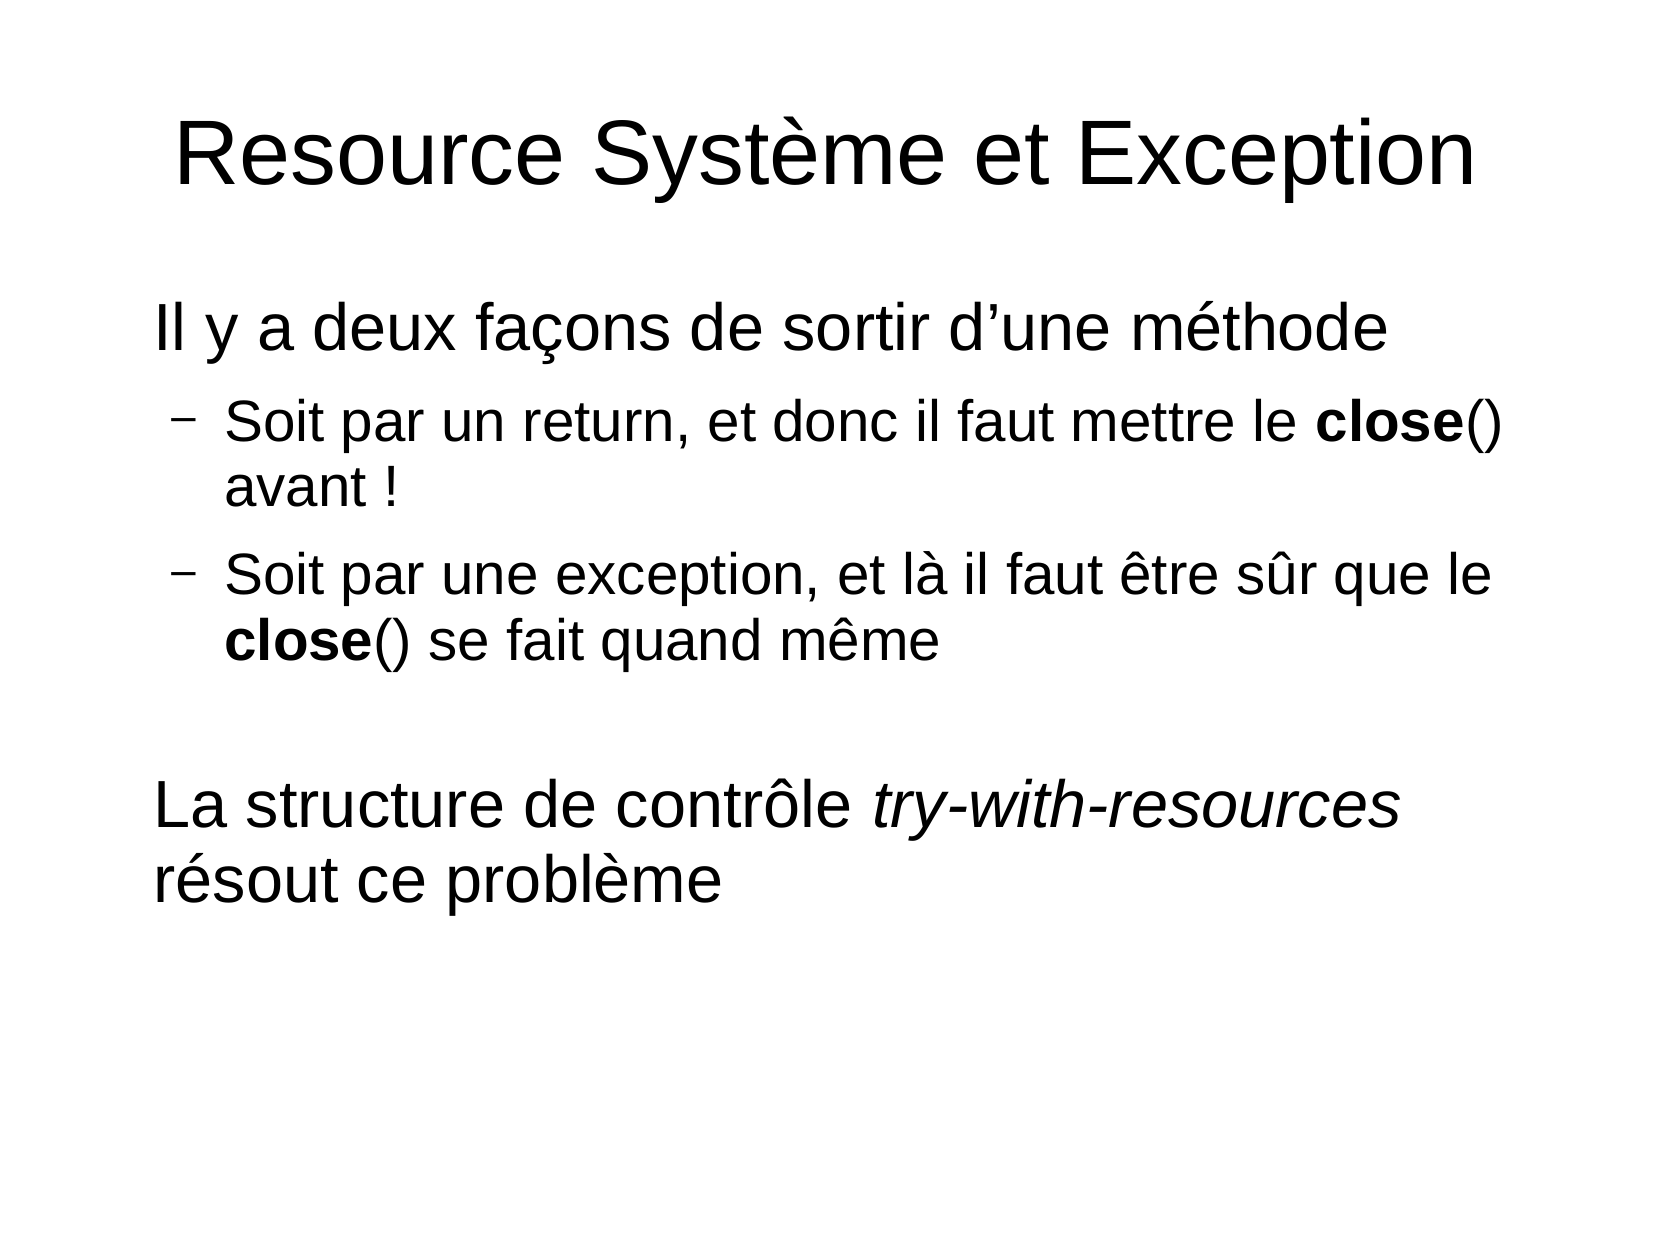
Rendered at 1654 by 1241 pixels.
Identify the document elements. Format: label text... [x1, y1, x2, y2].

list Il y a deux façons de sortir d’une méthode Soit par un return, et donc il faut mettre le close() avant ! Soit par une exception, et là il faut être sûr que le close() se fait quand même La structure de contrôle try-with-resources résout ce problème [82, 290, 1571, 1010]
title Resource Système et Exception [82, 49, 1571, 257]
